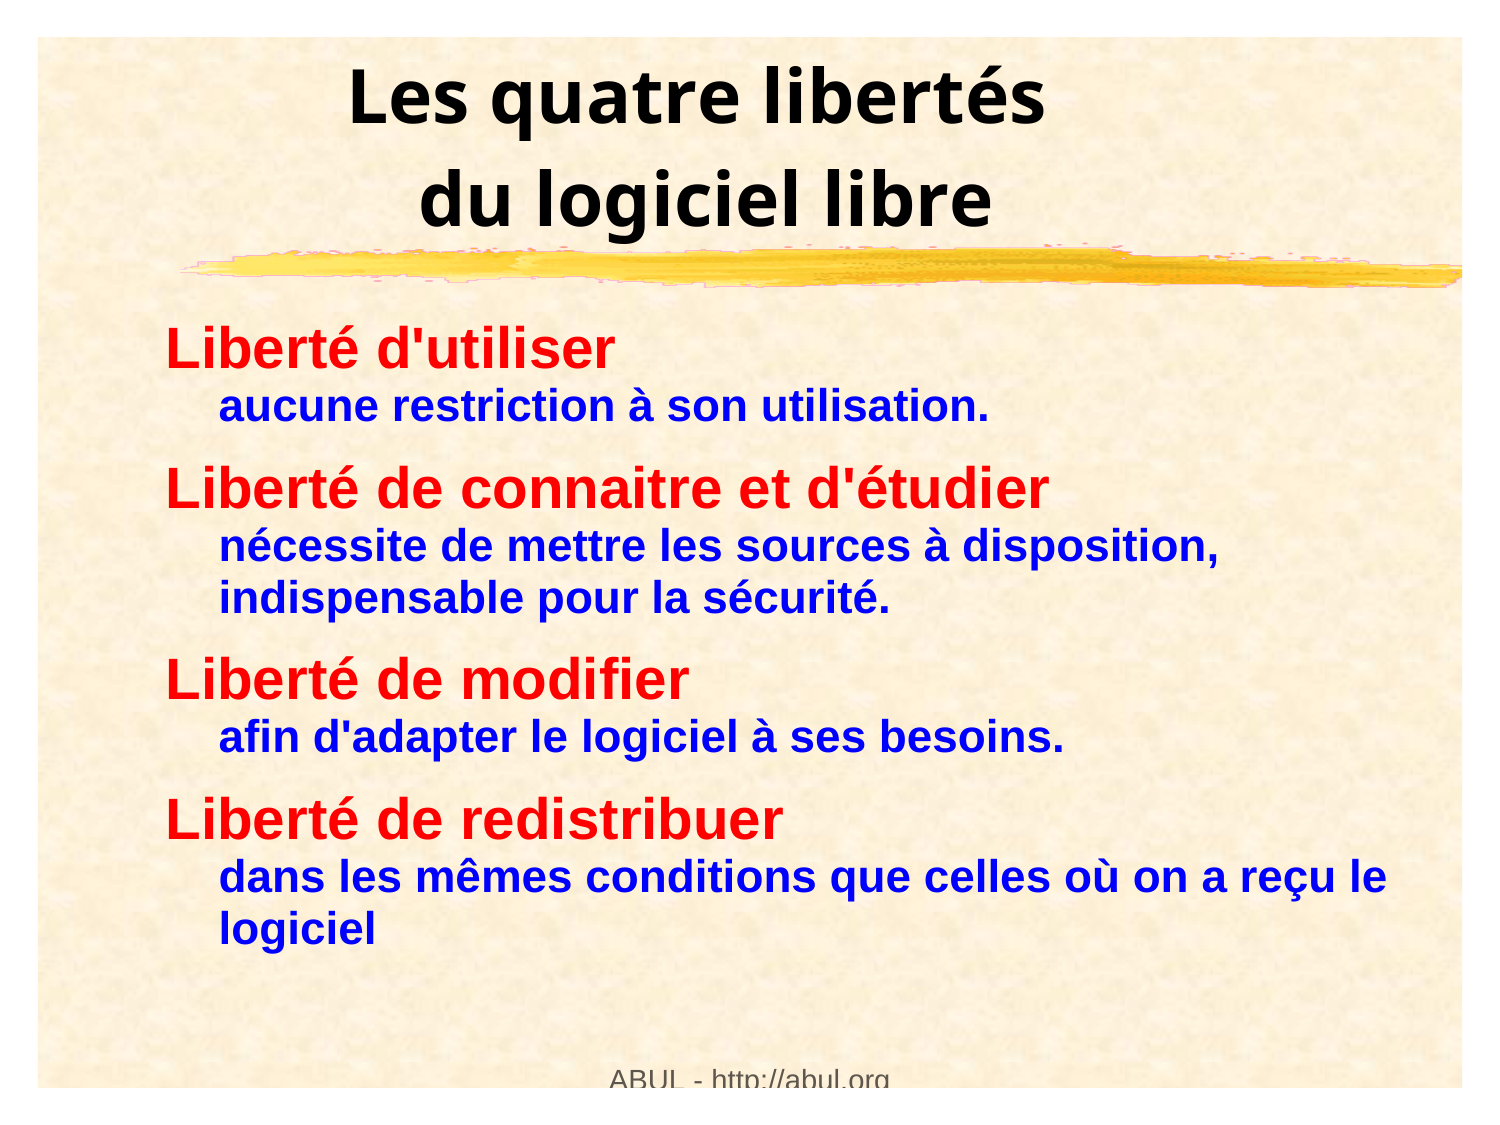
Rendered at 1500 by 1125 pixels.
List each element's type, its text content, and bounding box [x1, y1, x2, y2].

title Les quatre libertés du logiciel libre [101, 39, 1312, 253]
picture [37, 37, 1463, 1088]
list Liberté d'utiliser aucune restriction à son utilisation. Liberté de connaitre et d'étudier nécessite de mettre les sources à disposition, indispensable pour la sécurité. Liberté de modifier afin d'adapter le logiciel à ses besoins. Liberté de redistribuer dans les mêmes conditions que celles où on a reçu le logiciel [133, 307, 1408, 1107]
